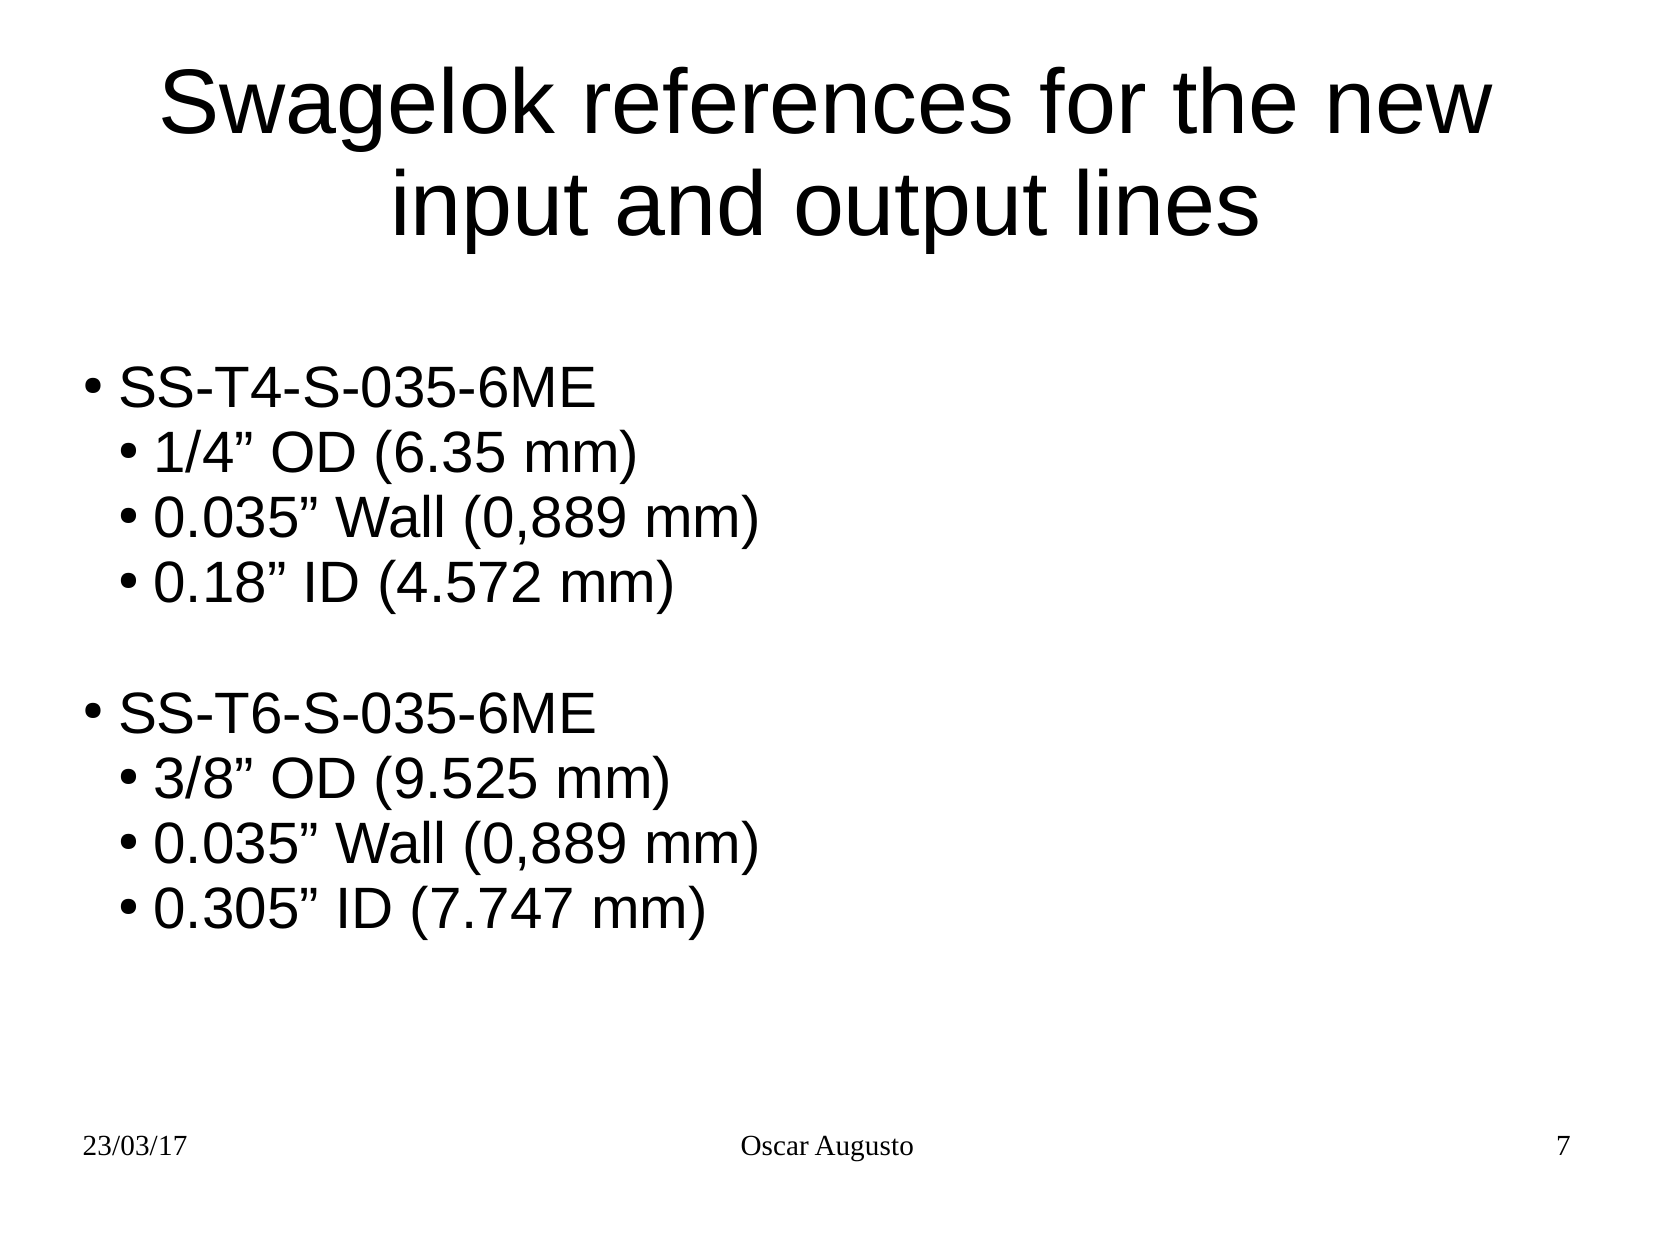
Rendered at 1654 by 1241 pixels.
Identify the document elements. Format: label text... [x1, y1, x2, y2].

title Swagelok references for the new input and output lines [82, 49, 1571, 257]
subtitle SS-T4-S-035-6ME 1/4” OD (6.35 mm) 0.035” Wall (0,889 mm) 0.18” ID (4.572 mm) SS-T6-S-035-6ME 3/8” OD (9.525 mm) 0.035” Wall (0,889 mm) 0.305” ID (7.747 mm) [82, 290, 1571, 1111]
